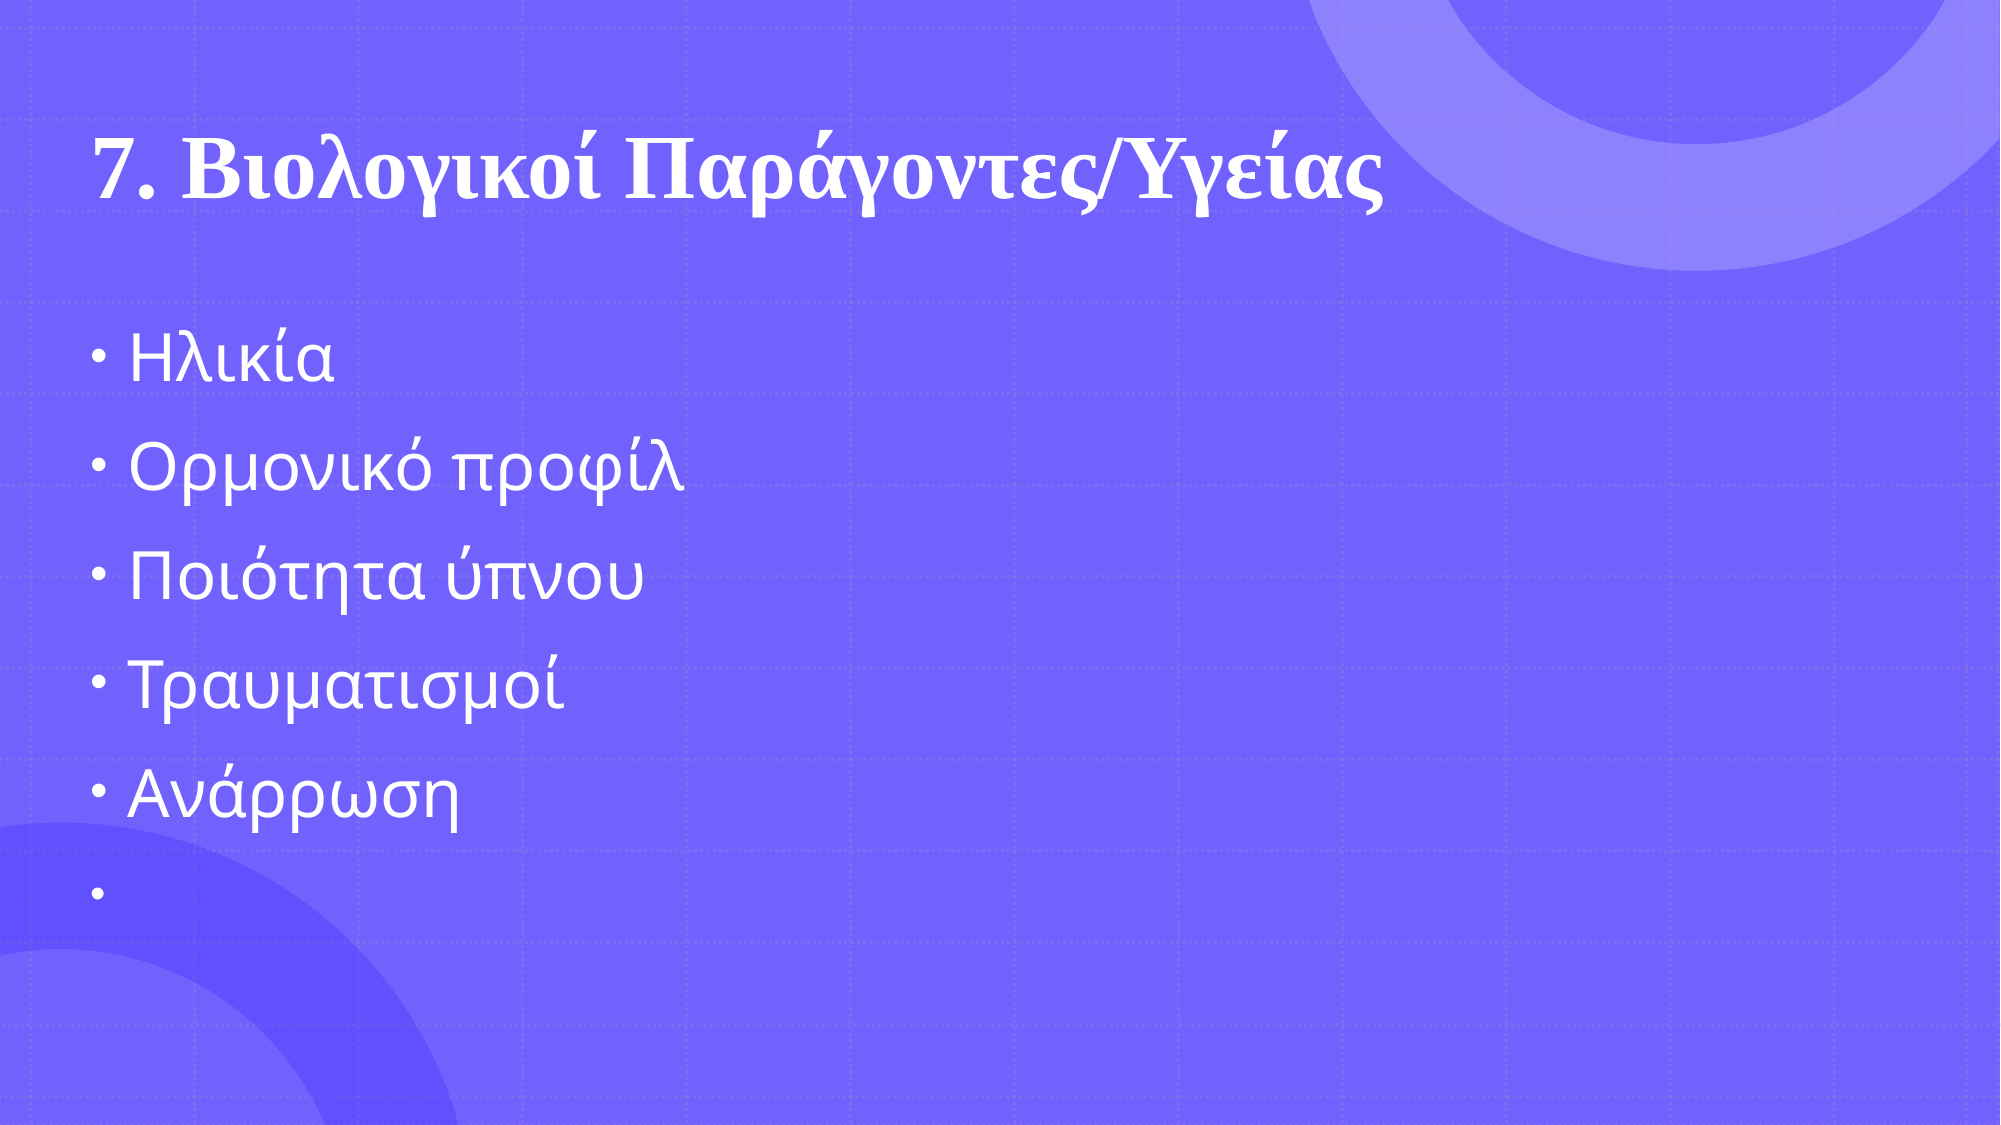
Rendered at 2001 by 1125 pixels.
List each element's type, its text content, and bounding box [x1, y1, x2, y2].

list Ηλικία Ορμονικό προφίλ Ποιότητα ύπνου Τραυματισμοί Ανάρρωση [75, 299, 1835, 1014]
title 7. Βιολογικοί Παράγοντες/Υγείας [75, 59, 1835, 278]
